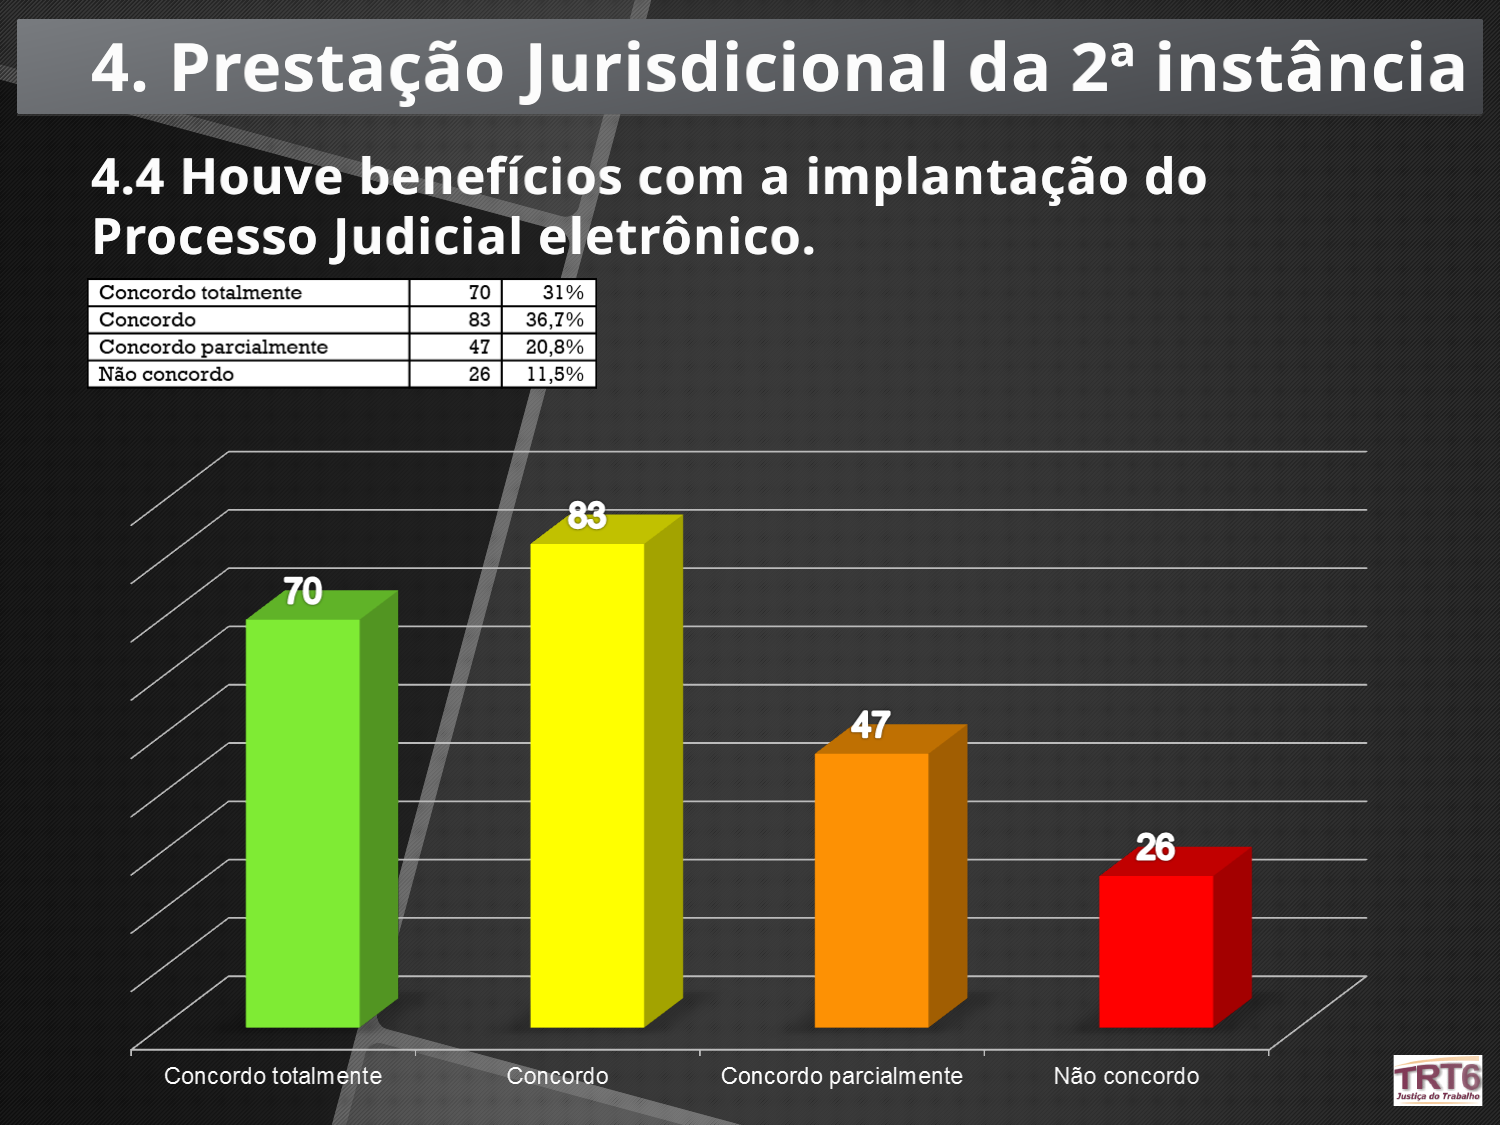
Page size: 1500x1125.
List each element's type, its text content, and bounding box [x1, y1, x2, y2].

chart [60, 414, 1440, 1115]
picture [1440, 1055, 1483, 1106]
text_box 4. Prestação Jurisdicional da 2ª instância [77, 18, 1500, 113]
text_box [18, 19, 1482, 114]
text_box 4.4 Houve benefícios com a implantação do Processo Judicial eletrônico. [77, 137, 1447, 272]
picture [87, 273, 597, 399]
